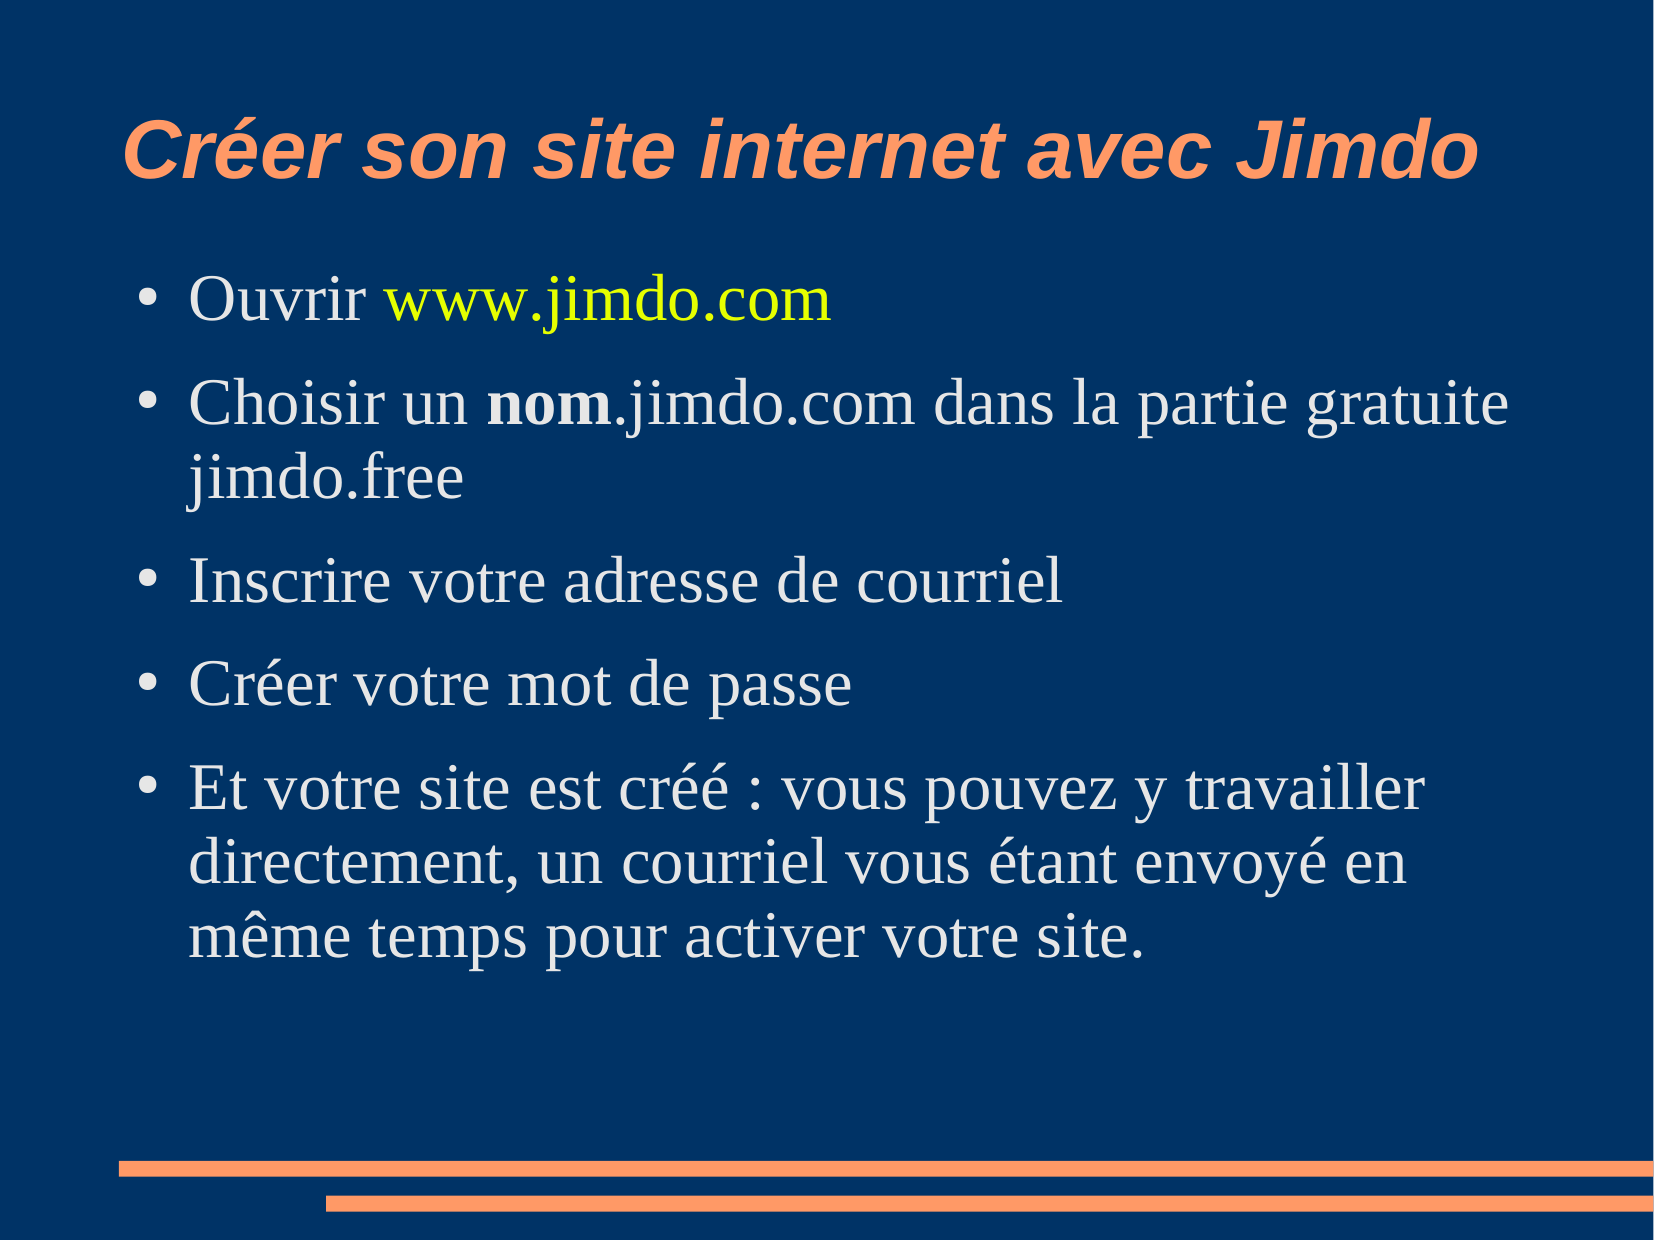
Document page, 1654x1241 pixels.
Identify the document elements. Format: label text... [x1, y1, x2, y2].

list Ouvrir www.jimdo.com Choisir un nom.jimdo.com dans la partie gratuite jimdo.free Inscrire votre adresse de courriel Créer votre mot de passe Et votre site est créé : vous pouvez y travailler directement, un courriel vous étant envoyé en même temps pour activer votre site. [118, 261, 1558, 1072]
title Créer son site internet avec Jimdo [121, 46, 1534, 254]
